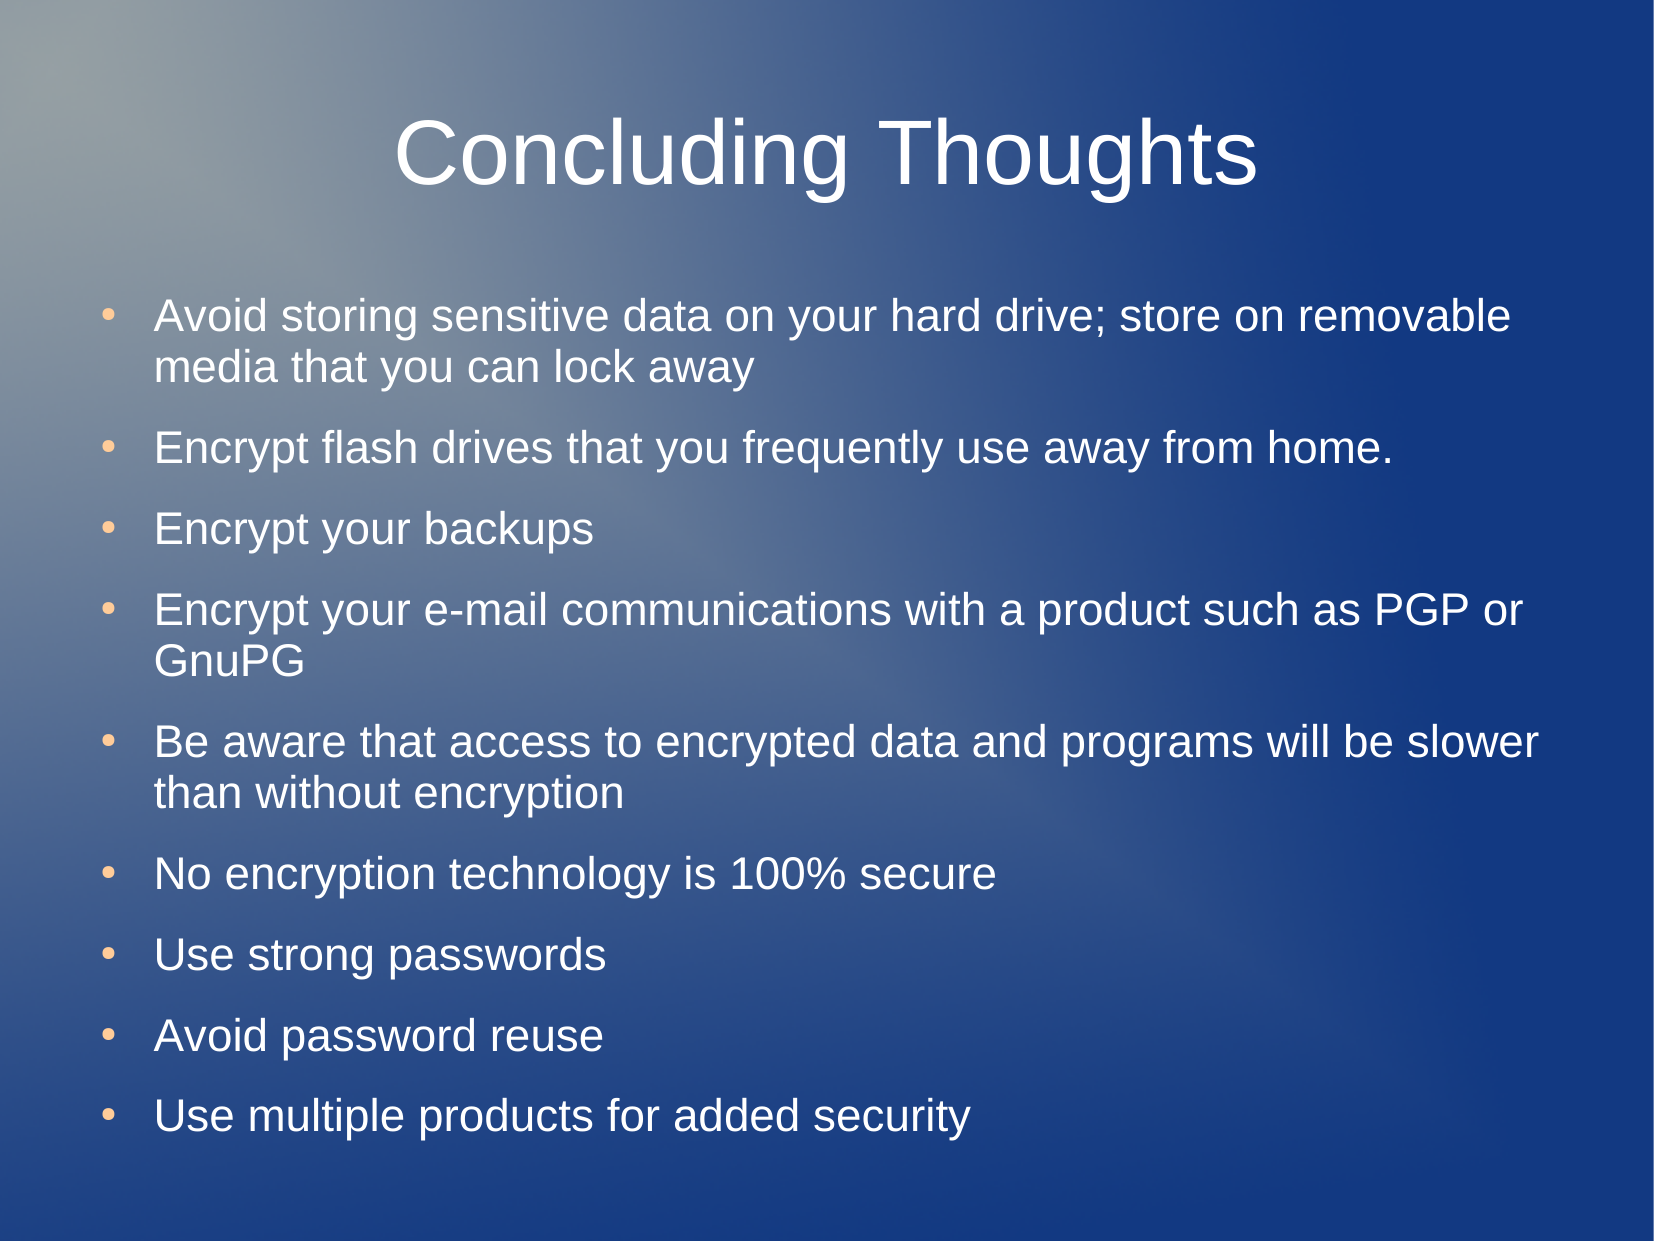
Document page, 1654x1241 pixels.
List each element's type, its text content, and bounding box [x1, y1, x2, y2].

picture [0, 0, 1654, 1241]
list Avoid storing sensitive data on your hard drive; store on removable media that you can lock away Encrypt flash drives that you frequently use away from home. Encrypt your backups Encrypt your e-mail communications with a product such as PGP or GnuPG Be aware that access to encrypted data and programs will be slower than without encryption No encryption technology is 100% secure Use strong passwords Avoid password reuse Use multiple products for added security [82, 290, 1571, 1139]
title Concluding Thoughts [82, 49, 1571, 257]
